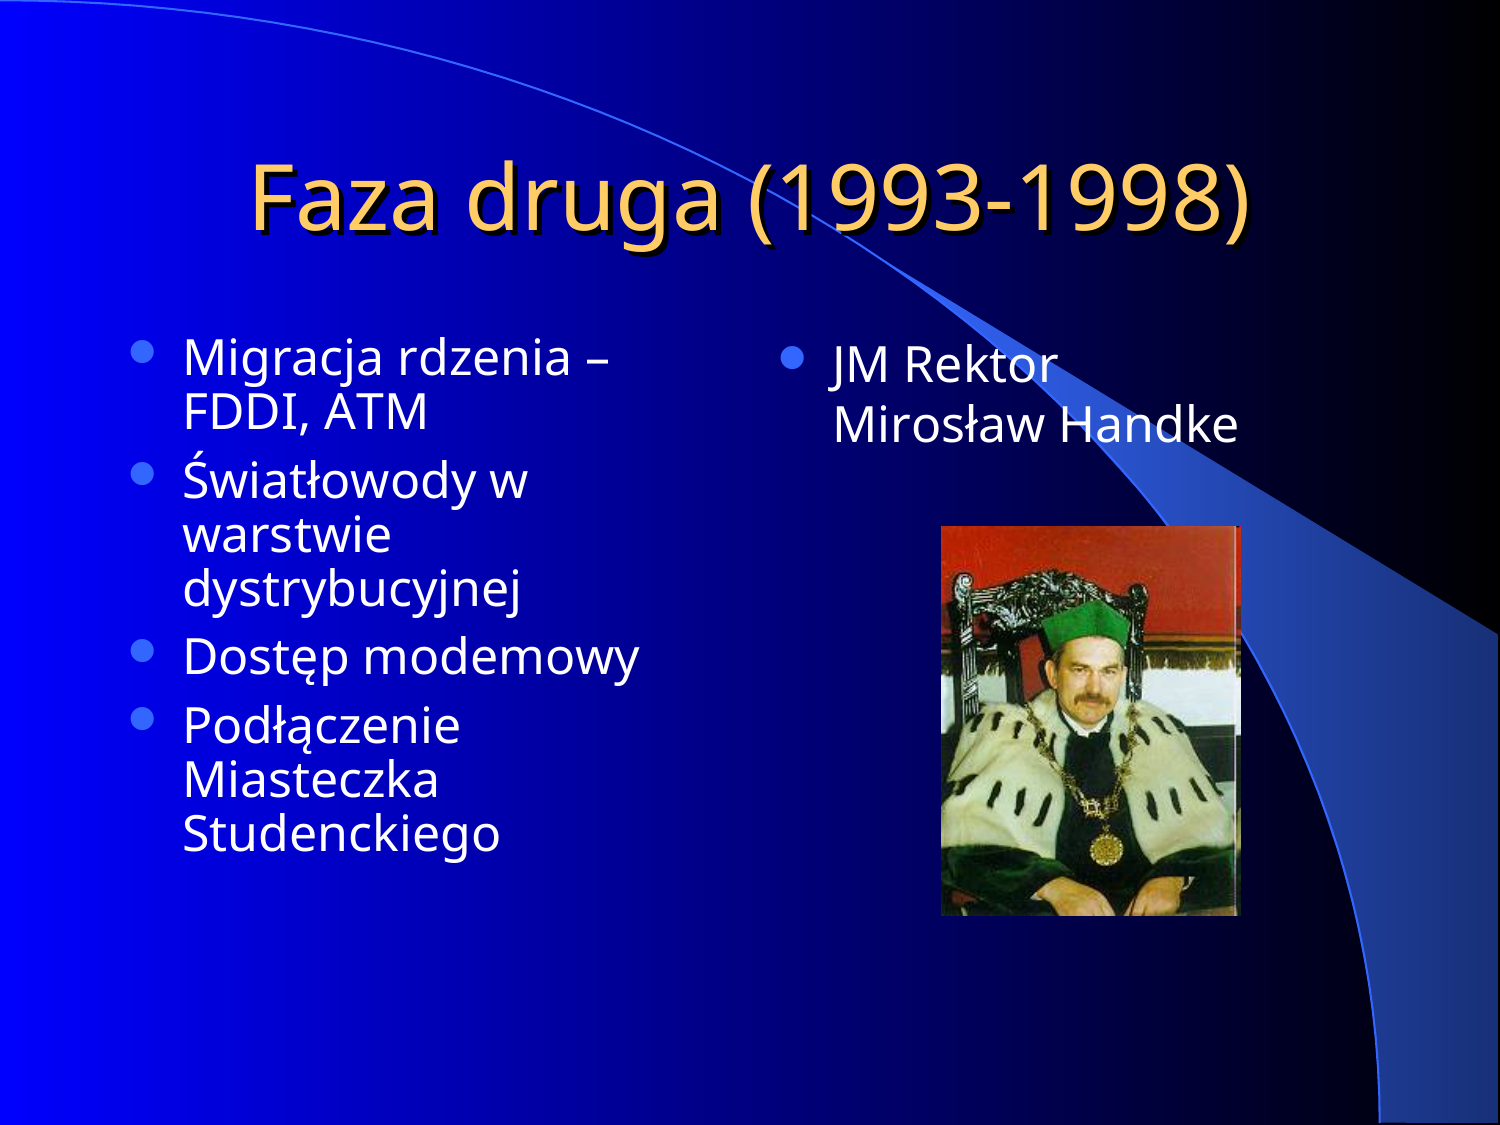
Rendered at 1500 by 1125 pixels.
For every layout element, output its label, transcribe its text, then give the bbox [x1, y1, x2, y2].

picture [941, 526, 1241, 916]
title Faza druga (1993-1998) [112, 76, 1388, 312]
list JM Rektor Mirosław Handke [762, 324, 1388, 1000]
list Migracja rdzenia – FDDI, ATM Światłowody w warstwie dystrybucyjnej Dostęp modemowy Podłączenie Miasteczka Studenckiego [112, 324, 738, 1000]
